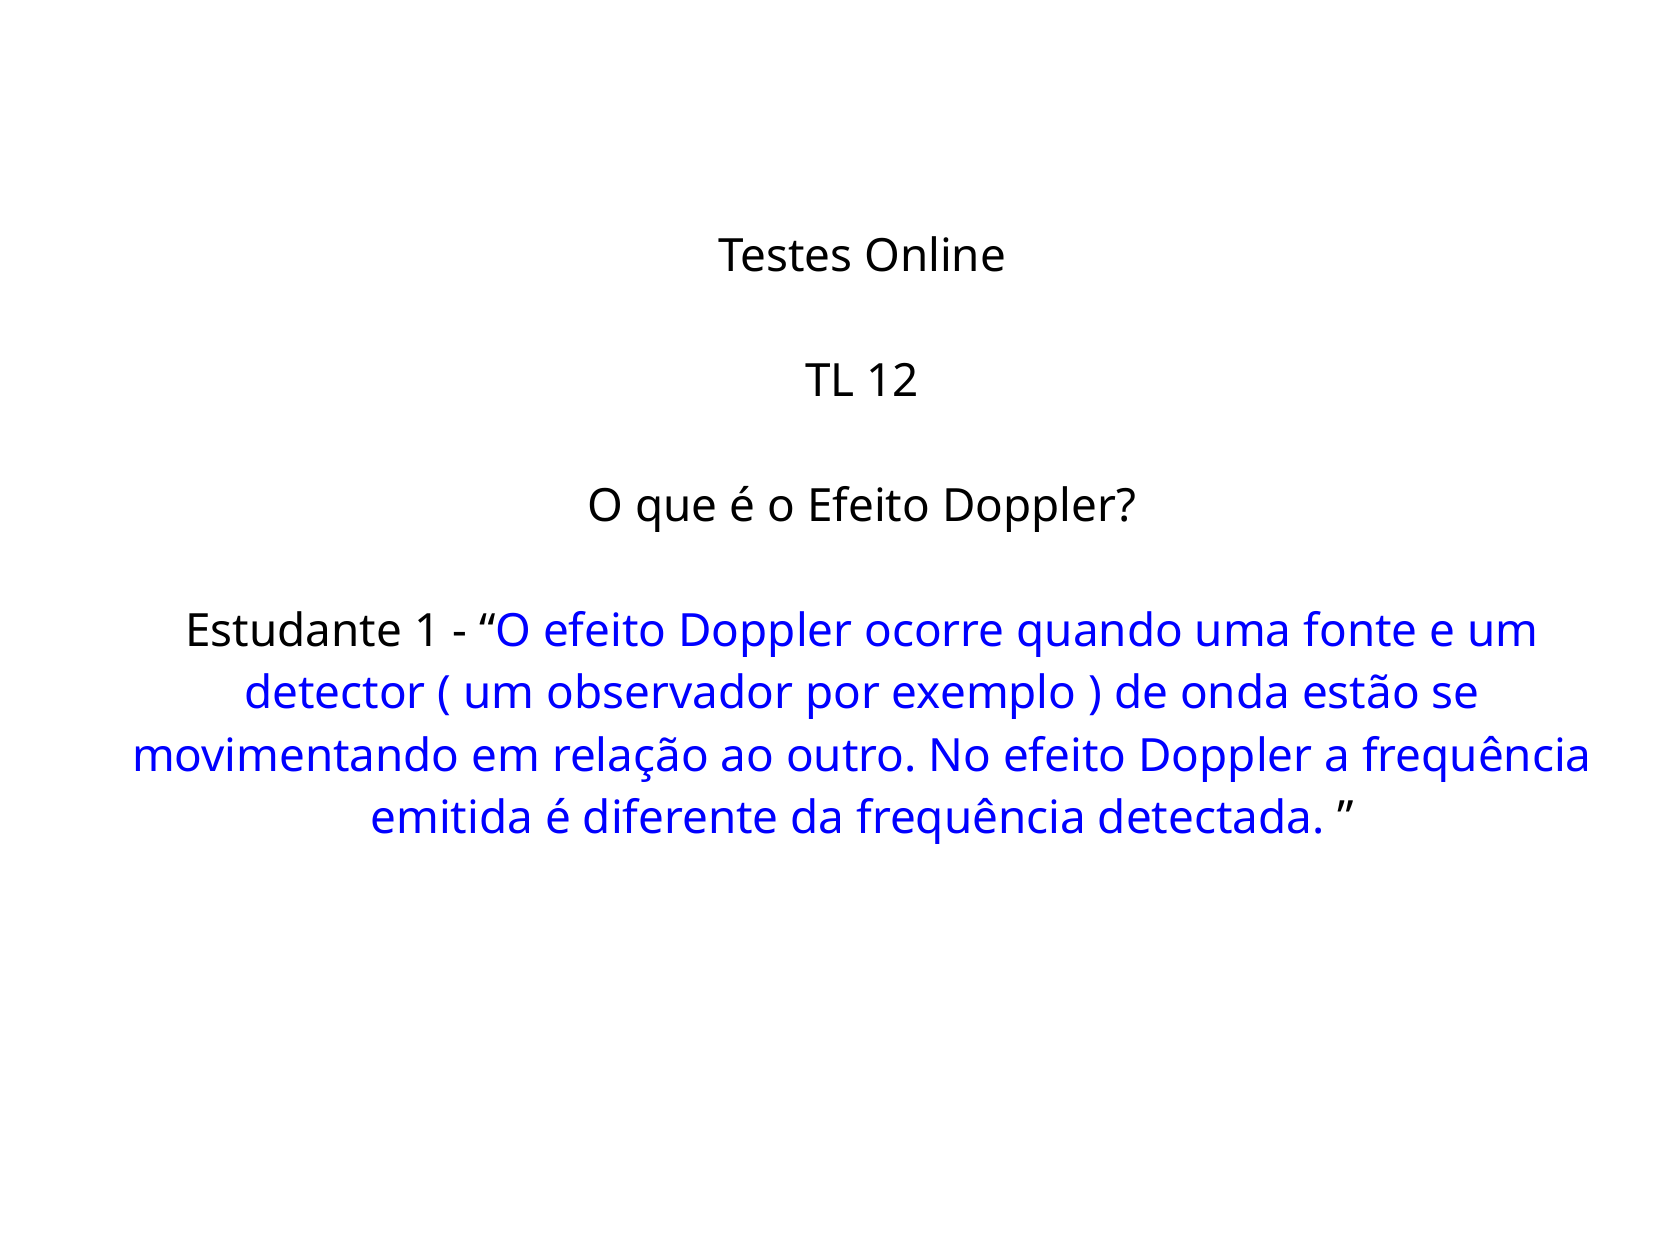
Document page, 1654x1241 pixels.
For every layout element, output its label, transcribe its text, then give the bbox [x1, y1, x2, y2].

title Testes Online TL 12 O que é o Efeito Doppler? Estudante 1 - “O efeito Doppler ocorre quando uma fonte e um detector ( um observador por exemplo ) de onda estão se movimentando em relação ao outro. No efeito Doppler a frequência emitida é diferente da frequência detectada. ” [118, 265, 1607, 929]
